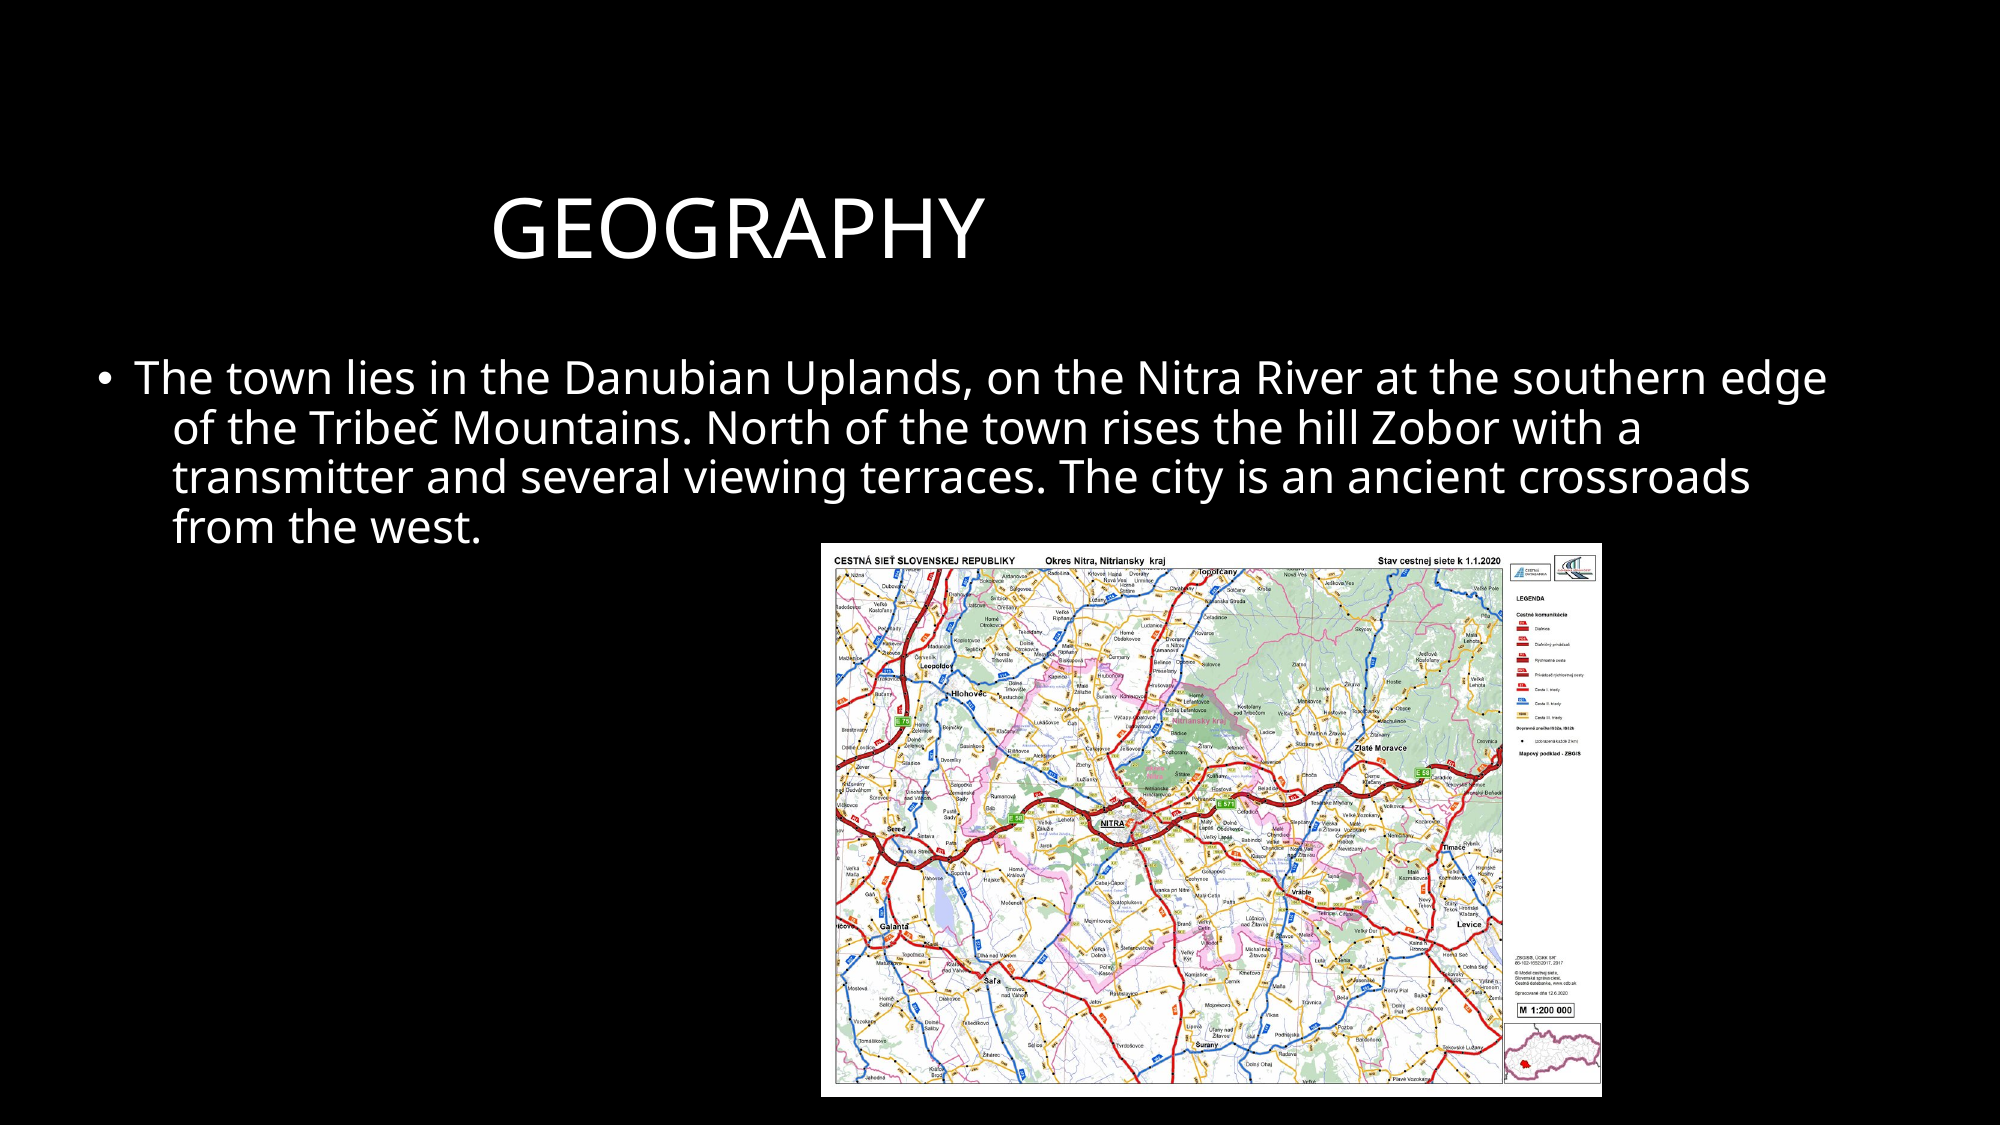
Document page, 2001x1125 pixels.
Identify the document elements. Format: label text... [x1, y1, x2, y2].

title Geography [474, 125, 1888, 338]
picture [821, 543, 1602, 1097]
list The town lies in the Danubian Uplands, on the Nitra River at the southern edge of the Tribeč Mountains. North of the town rises the hill Zobor with a transmitter and several viewing terraces. The city is an ancient crossroads from the west. [82, 347, 1858, 1008]
